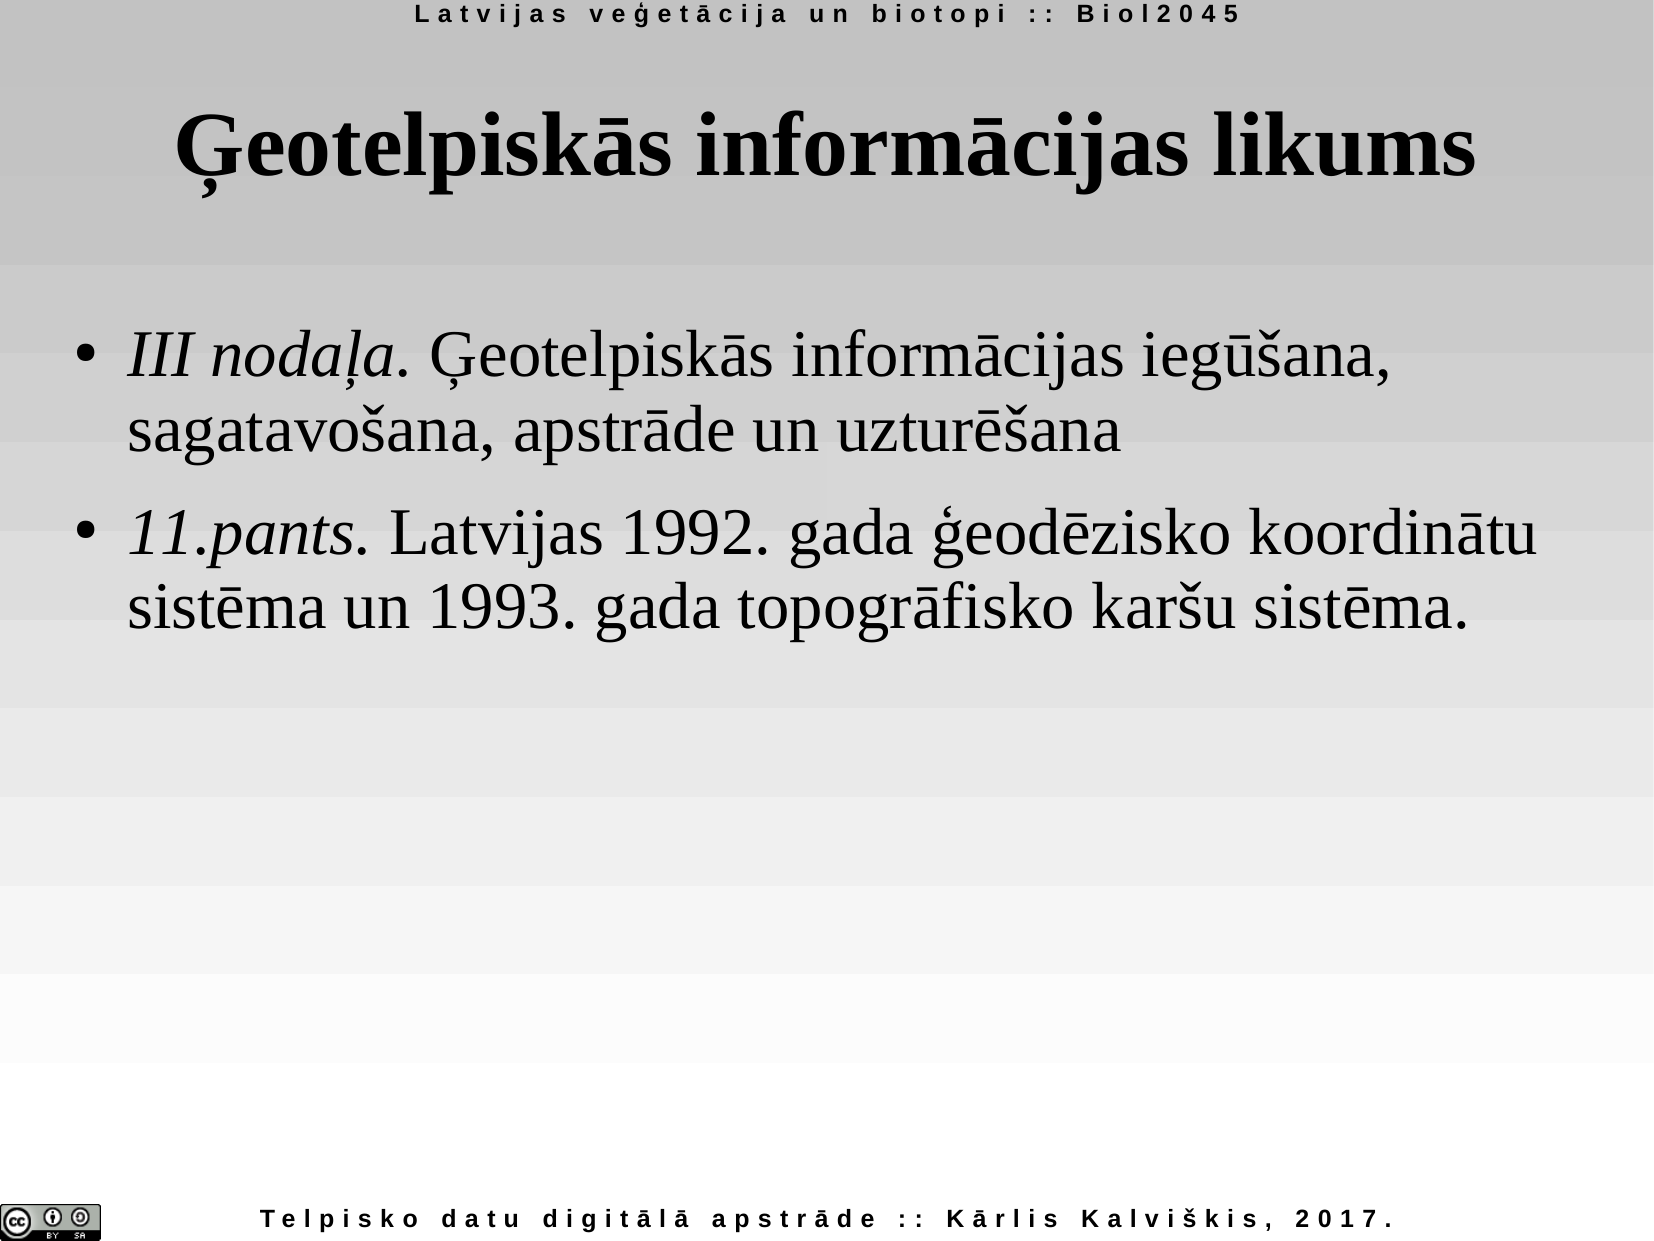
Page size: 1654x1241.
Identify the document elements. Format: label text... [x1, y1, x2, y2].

list III nodaļa. Ģeotelpiskās informācijas iegūšana, sagatavošana, apstrāde un uzturēšana 11.pants. Latvijas 1992. gada ģeodēzisko koordinātu sistēma un 1993. gada topogrāfisko karšu sistēma. [56, 317, 1600, 1175]
picture [0, 287, 1654, 1241]
title Ģeotelpiskās informācijas likums [0, 1, 1654, 287]
